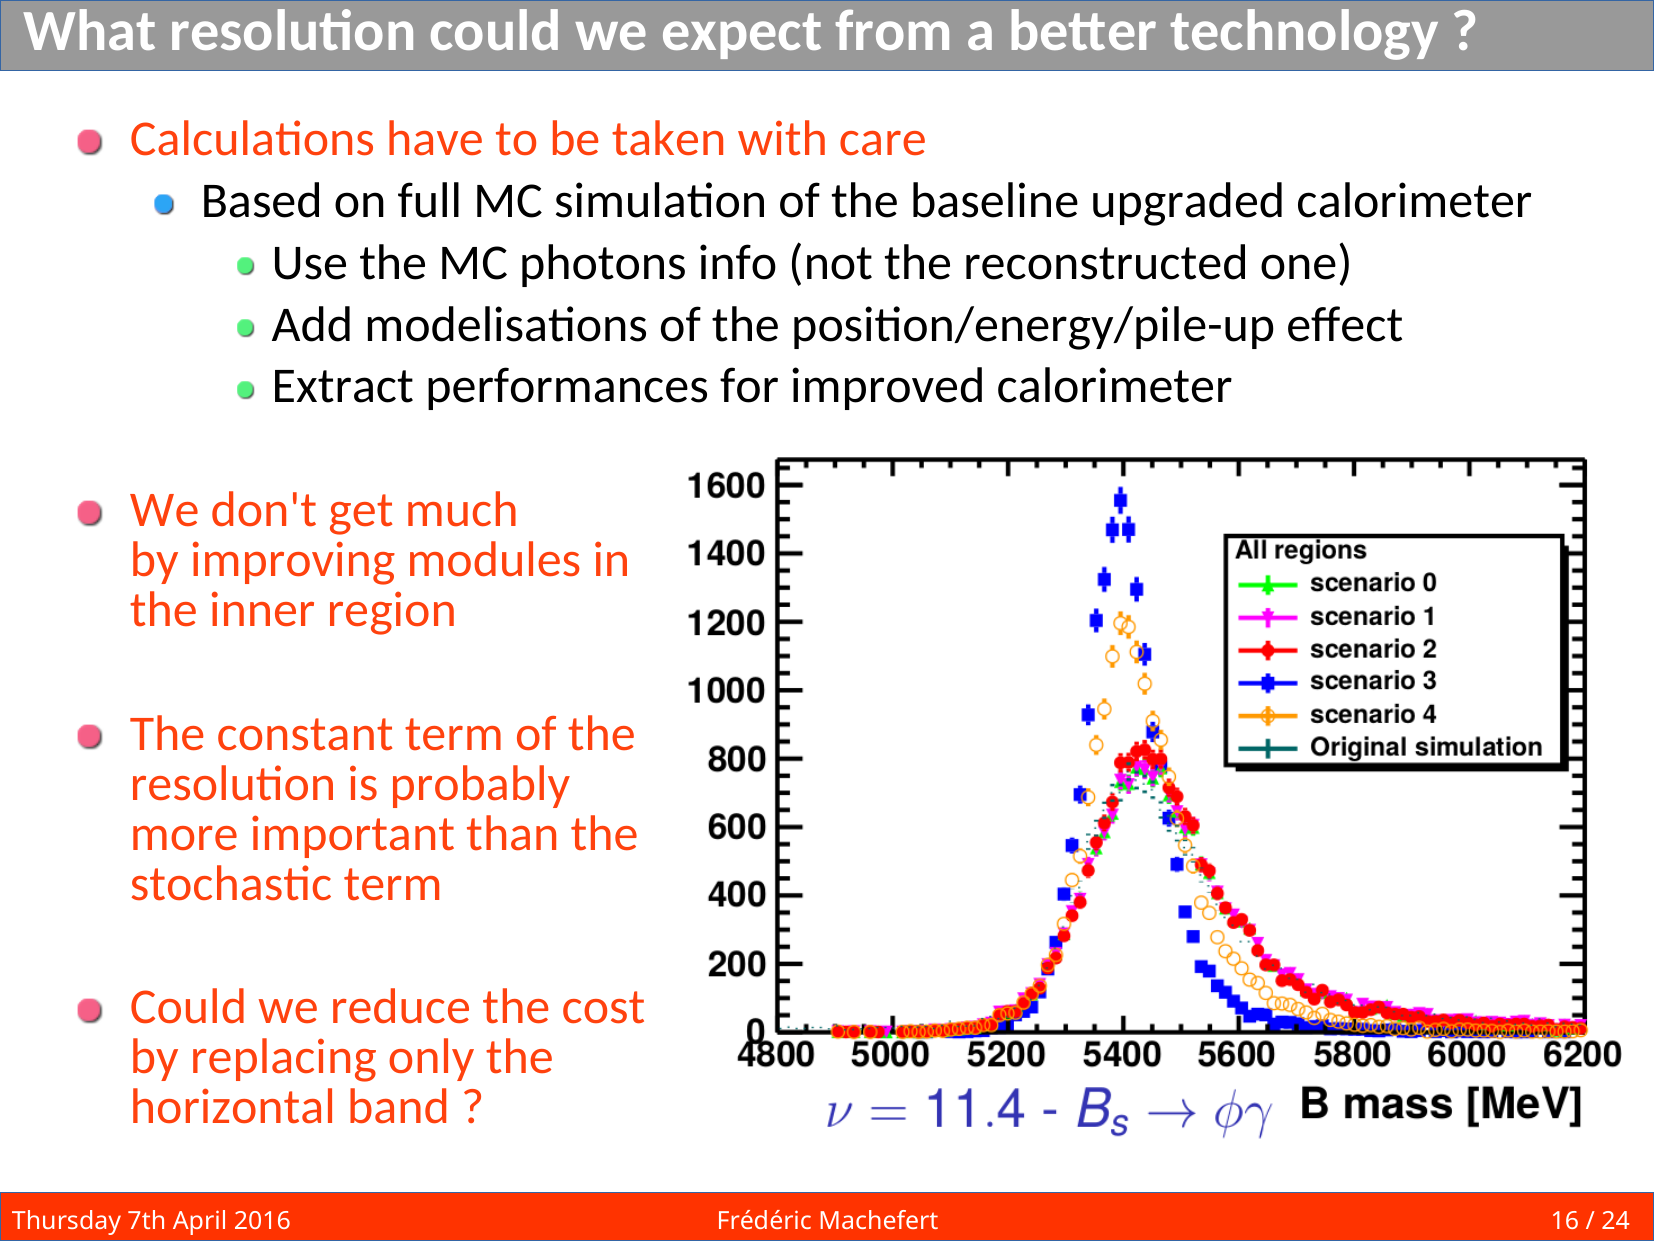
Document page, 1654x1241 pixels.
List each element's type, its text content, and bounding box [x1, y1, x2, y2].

list Calculations have to be taken with care Based on full MC simulation of the baseline upgraded calorimeter Use the MC photons info (not the reconstructed one) Add modelisations of the position/energy/pile-up effect Extract performances for improved calorimeter We don't get much by improving modules in the inner region The constant term of the resolution is probably more important than the stochastic term Could we reduce the cost by replacing only the horizontal band ? [59, 118, 1595, 1171]
title What resolution could we expect from a better technology ? [23, 0, 1630, 71]
picture [683, 446, 1631, 1148]
